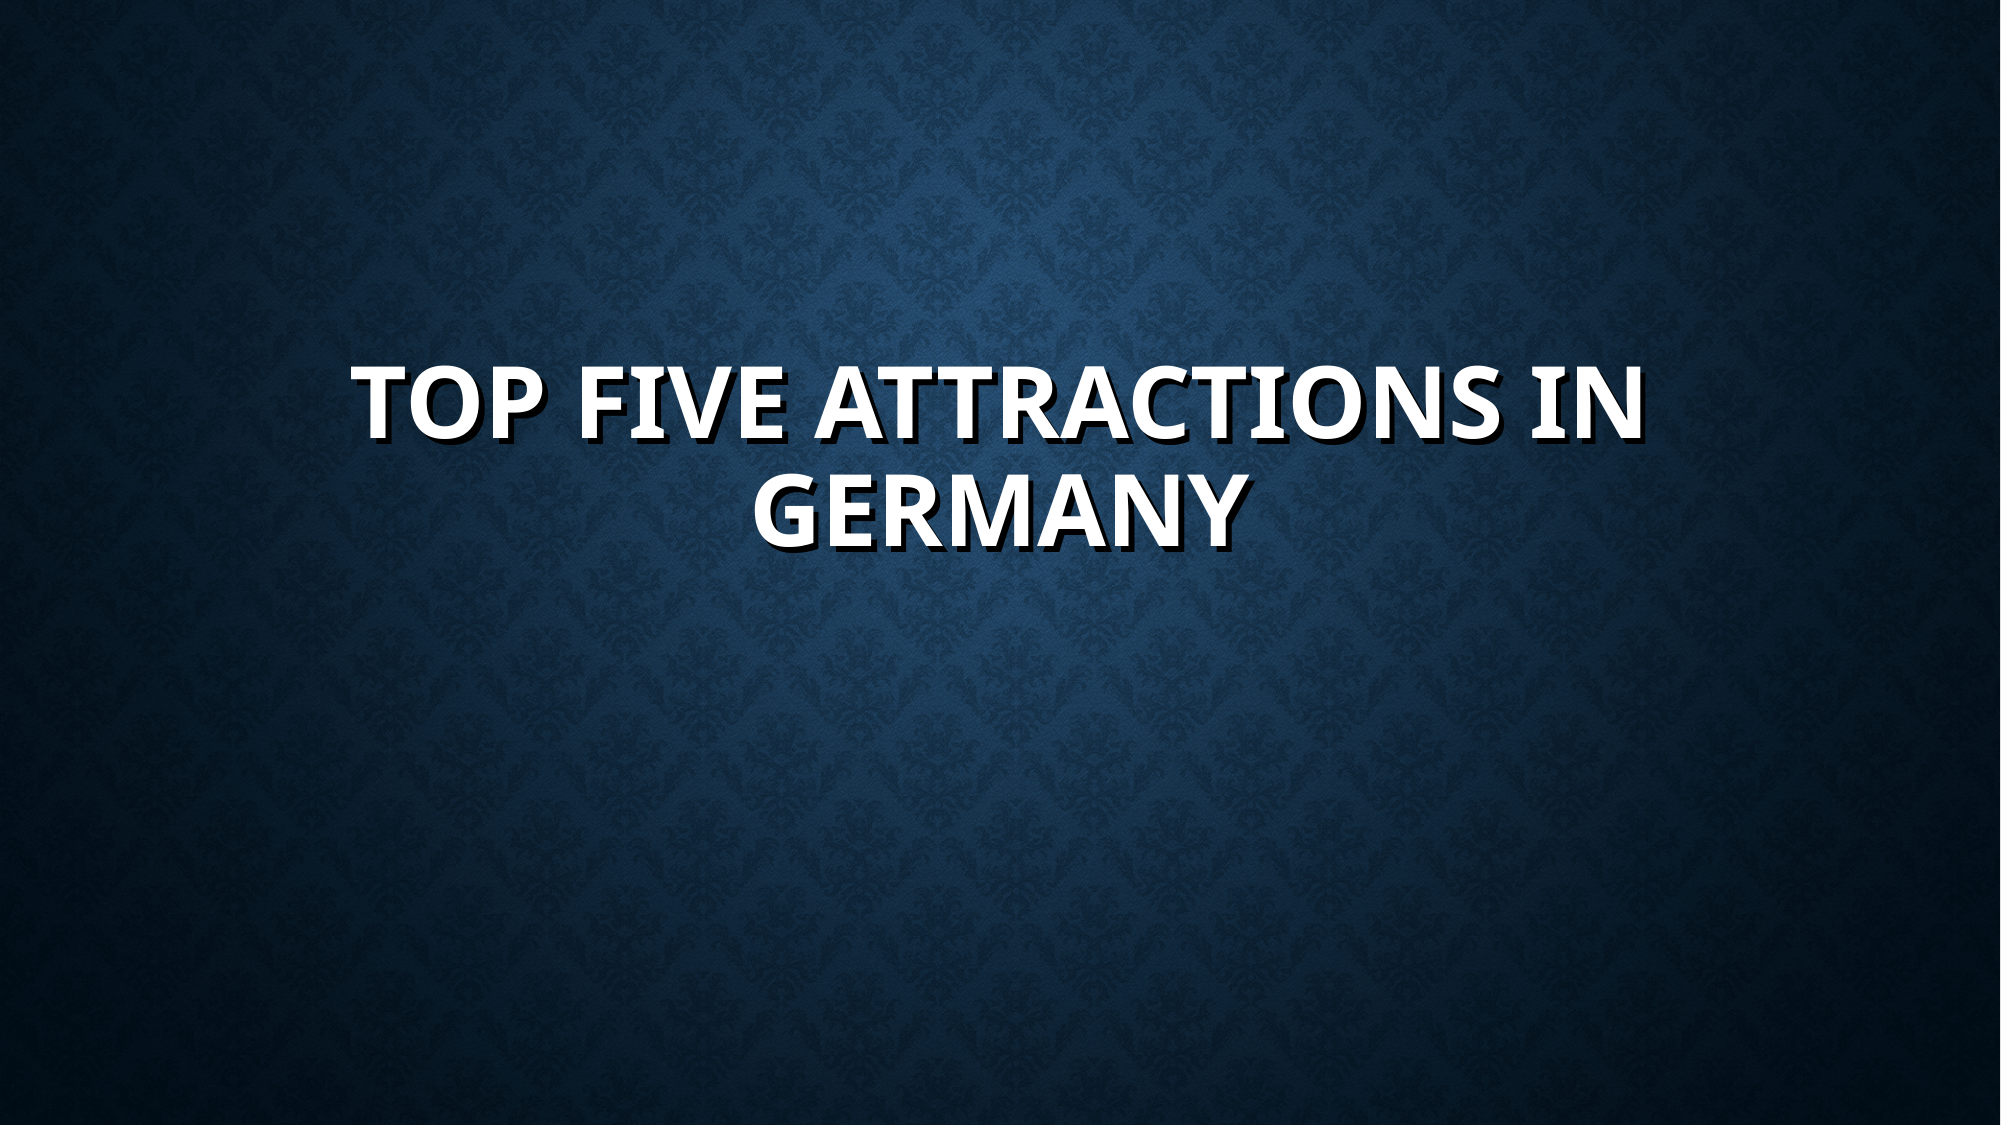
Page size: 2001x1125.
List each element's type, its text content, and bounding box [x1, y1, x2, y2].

title Top Five Attractions In Germany [261, 184, 1739, 576]
